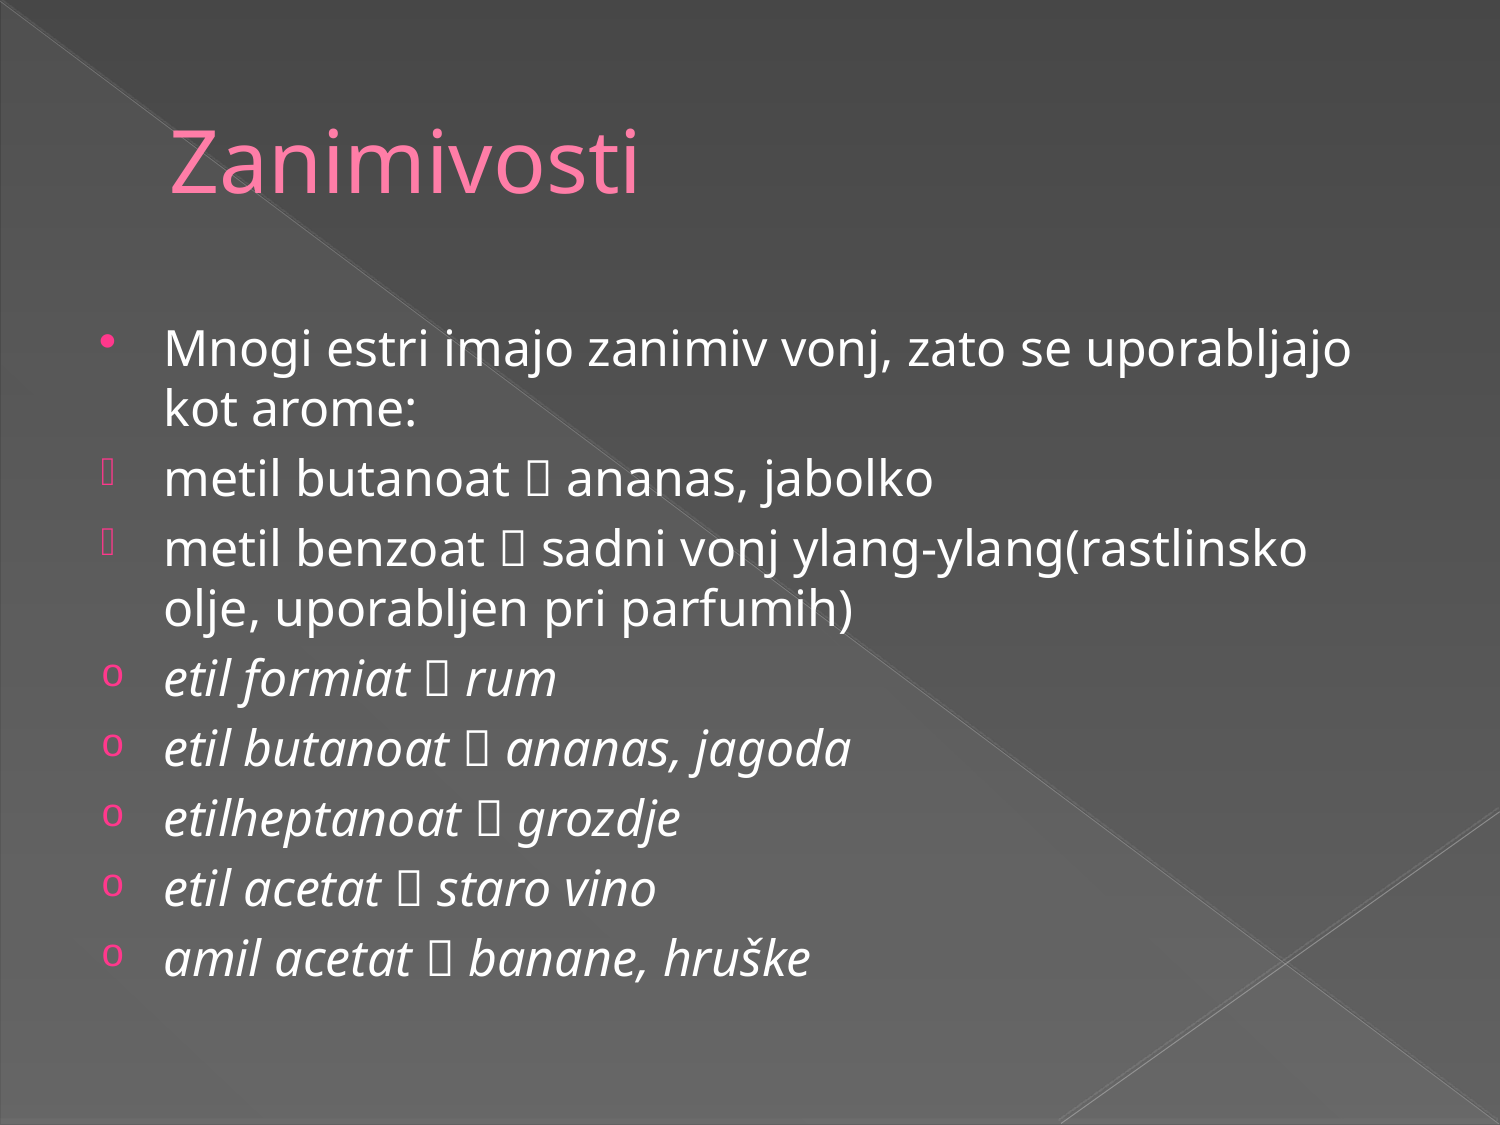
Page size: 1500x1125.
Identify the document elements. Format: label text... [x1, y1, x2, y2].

list Mnogi estri imajo zanimiv vonj, zato se uporabljajo kot arome: metil butanoat  ananas, jabolko metil benzoat  sadni vonj ylang-ylang(rastlinsko olje, uporabljen pri parfumih) etil formiat  rum etil butanoat  ananas, jagoda etilheptanoat  grozdje etil acetat  staro vino amil acetat  banane, hruške [75, 308, 1425, 1059]
title Zanimivosti [75, 43, 1425, 274]
